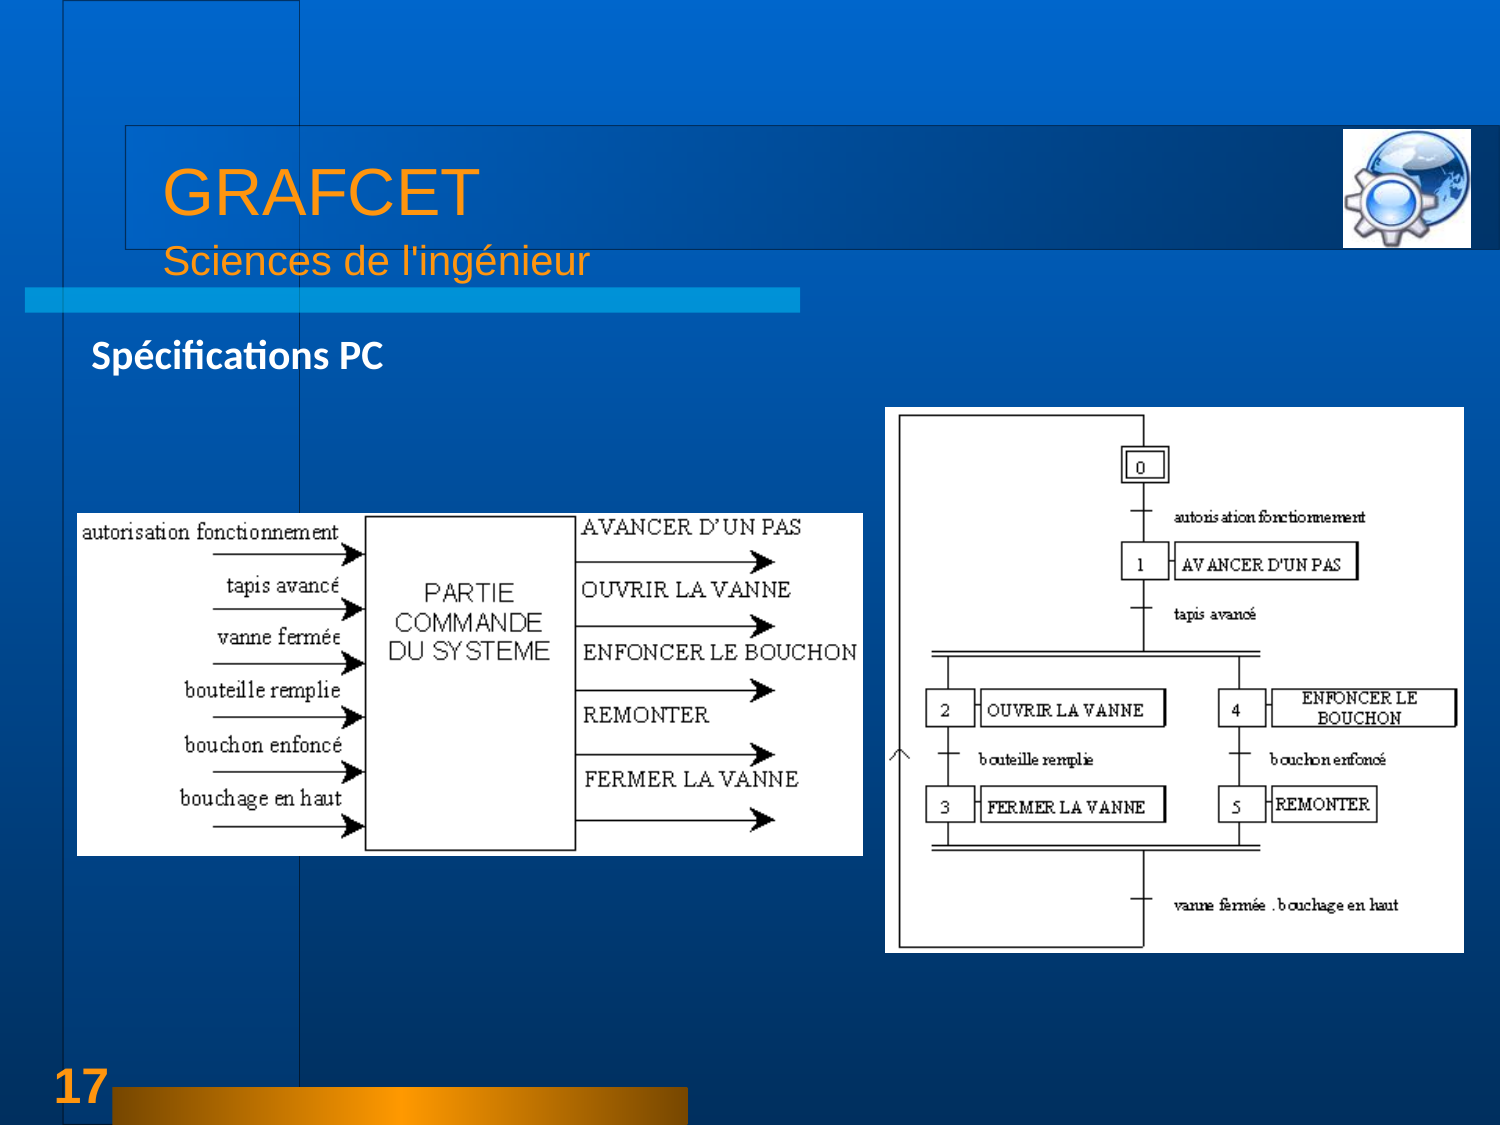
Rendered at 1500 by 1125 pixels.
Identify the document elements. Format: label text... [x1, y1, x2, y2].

picture [1004, 407, 1464, 953]
text_box Spécifications PC [76, 331, 1004, 987]
picture [1343, 129, 1471, 248]
